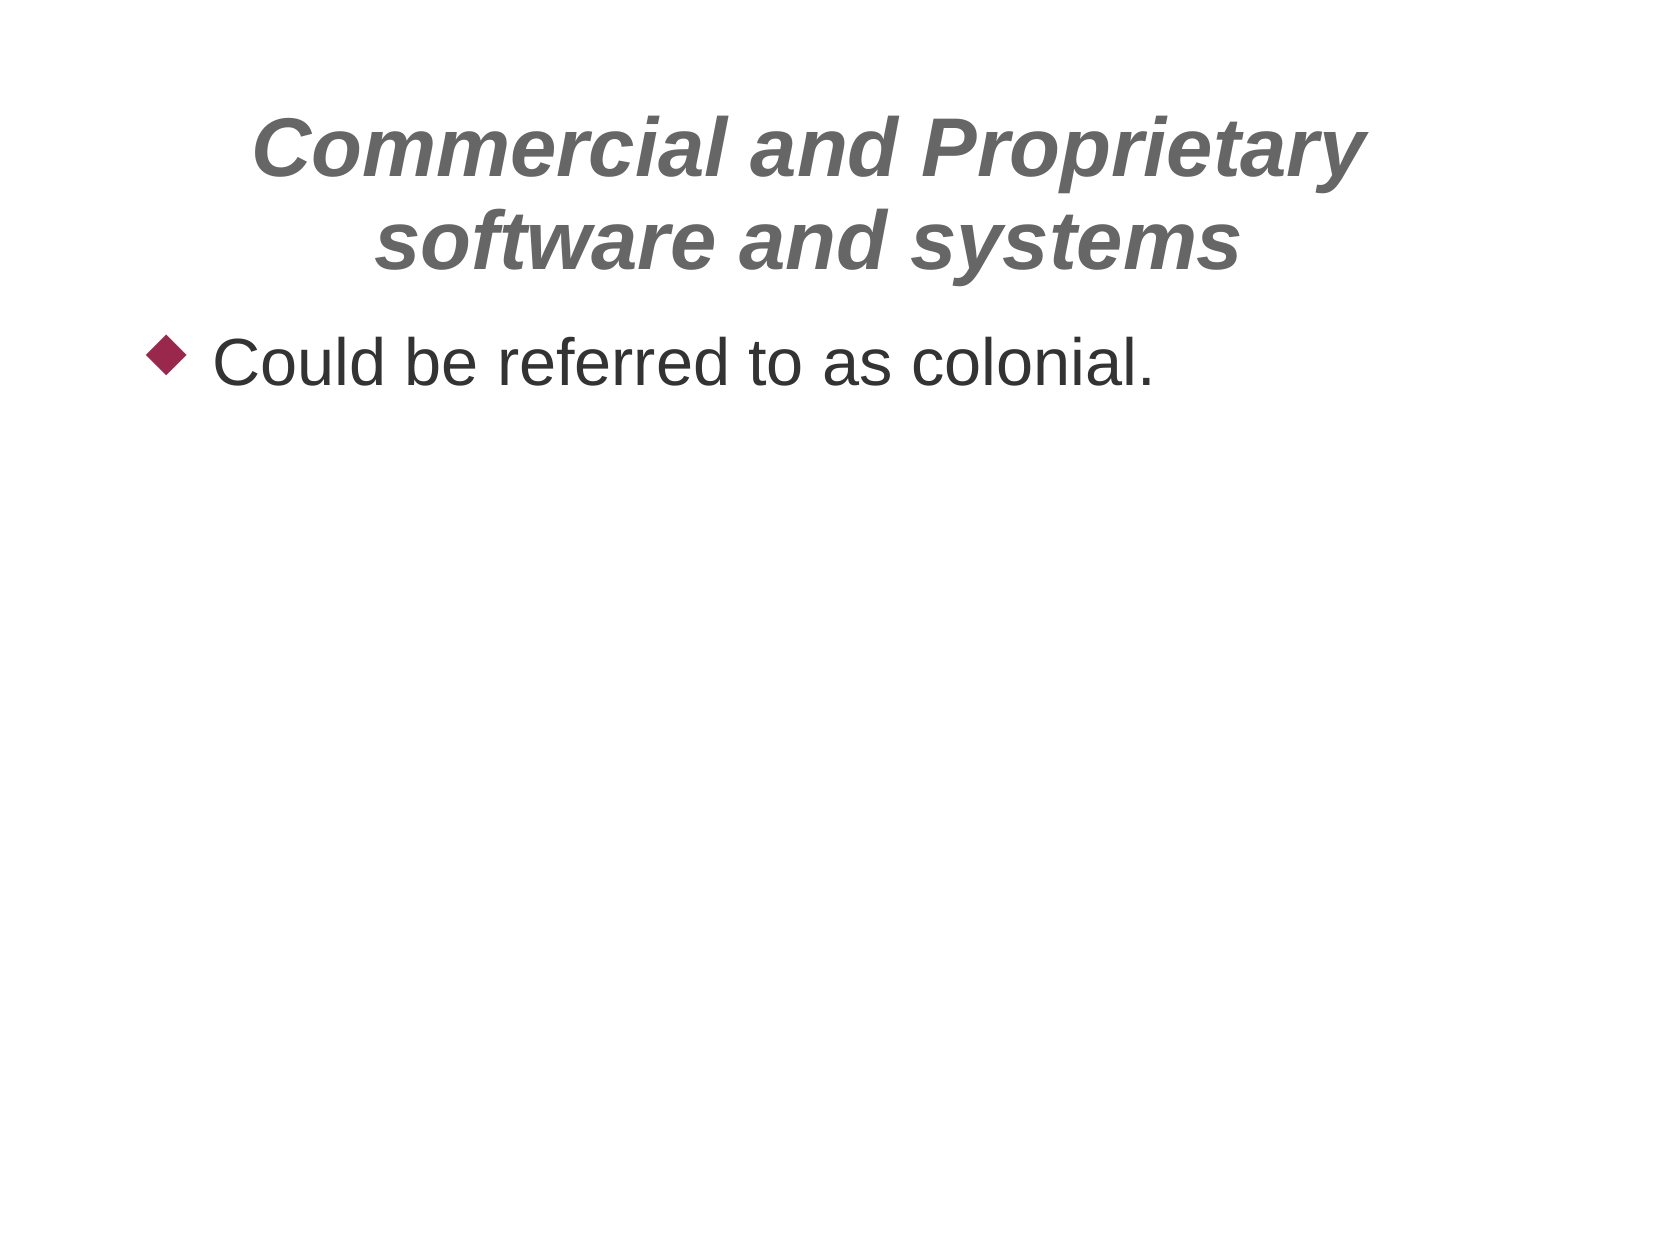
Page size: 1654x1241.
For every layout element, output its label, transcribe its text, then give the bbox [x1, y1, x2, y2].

list Could be referred to as colonial. [129, 324, 1489, 975]
title Commercial and Proprietary software and systems [82, 90, 1536, 298]
